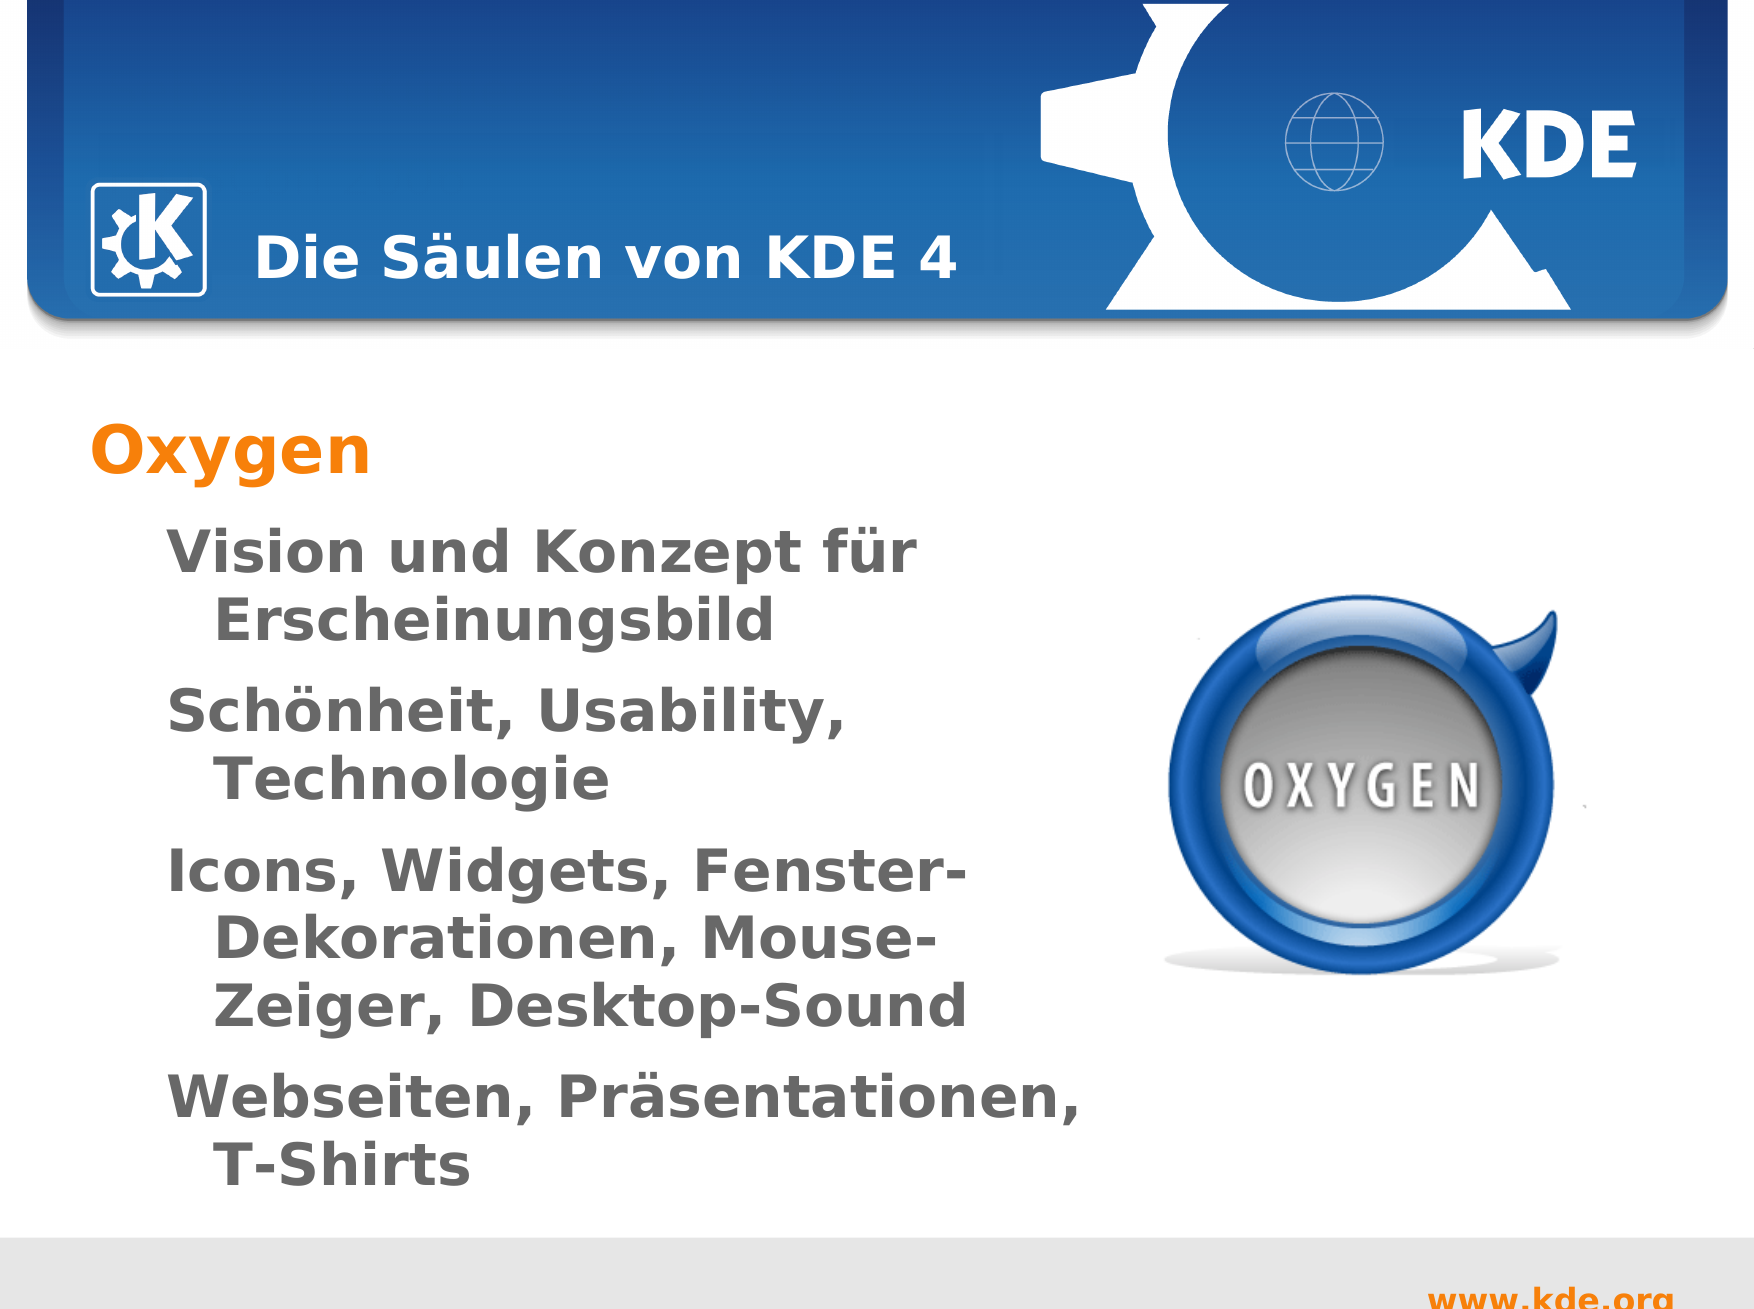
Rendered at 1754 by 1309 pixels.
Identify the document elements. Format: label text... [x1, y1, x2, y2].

text_box Die Säulen von KDE 4 [208, 183, 1063, 296]
picture [0, 0, 1754, 349]
list Oxygen Vision und Konzept für Erscheinungsbild Schönheit, Usability, Technologie Icons, Widgets, Fenster-Dekorationen, Mouse-Zeiger, Desktop-Sound Webseiten, Präsentationen, T-Shirts [71, 411, 1093, 1200]
picture [1151, 590, 1588, 980]
